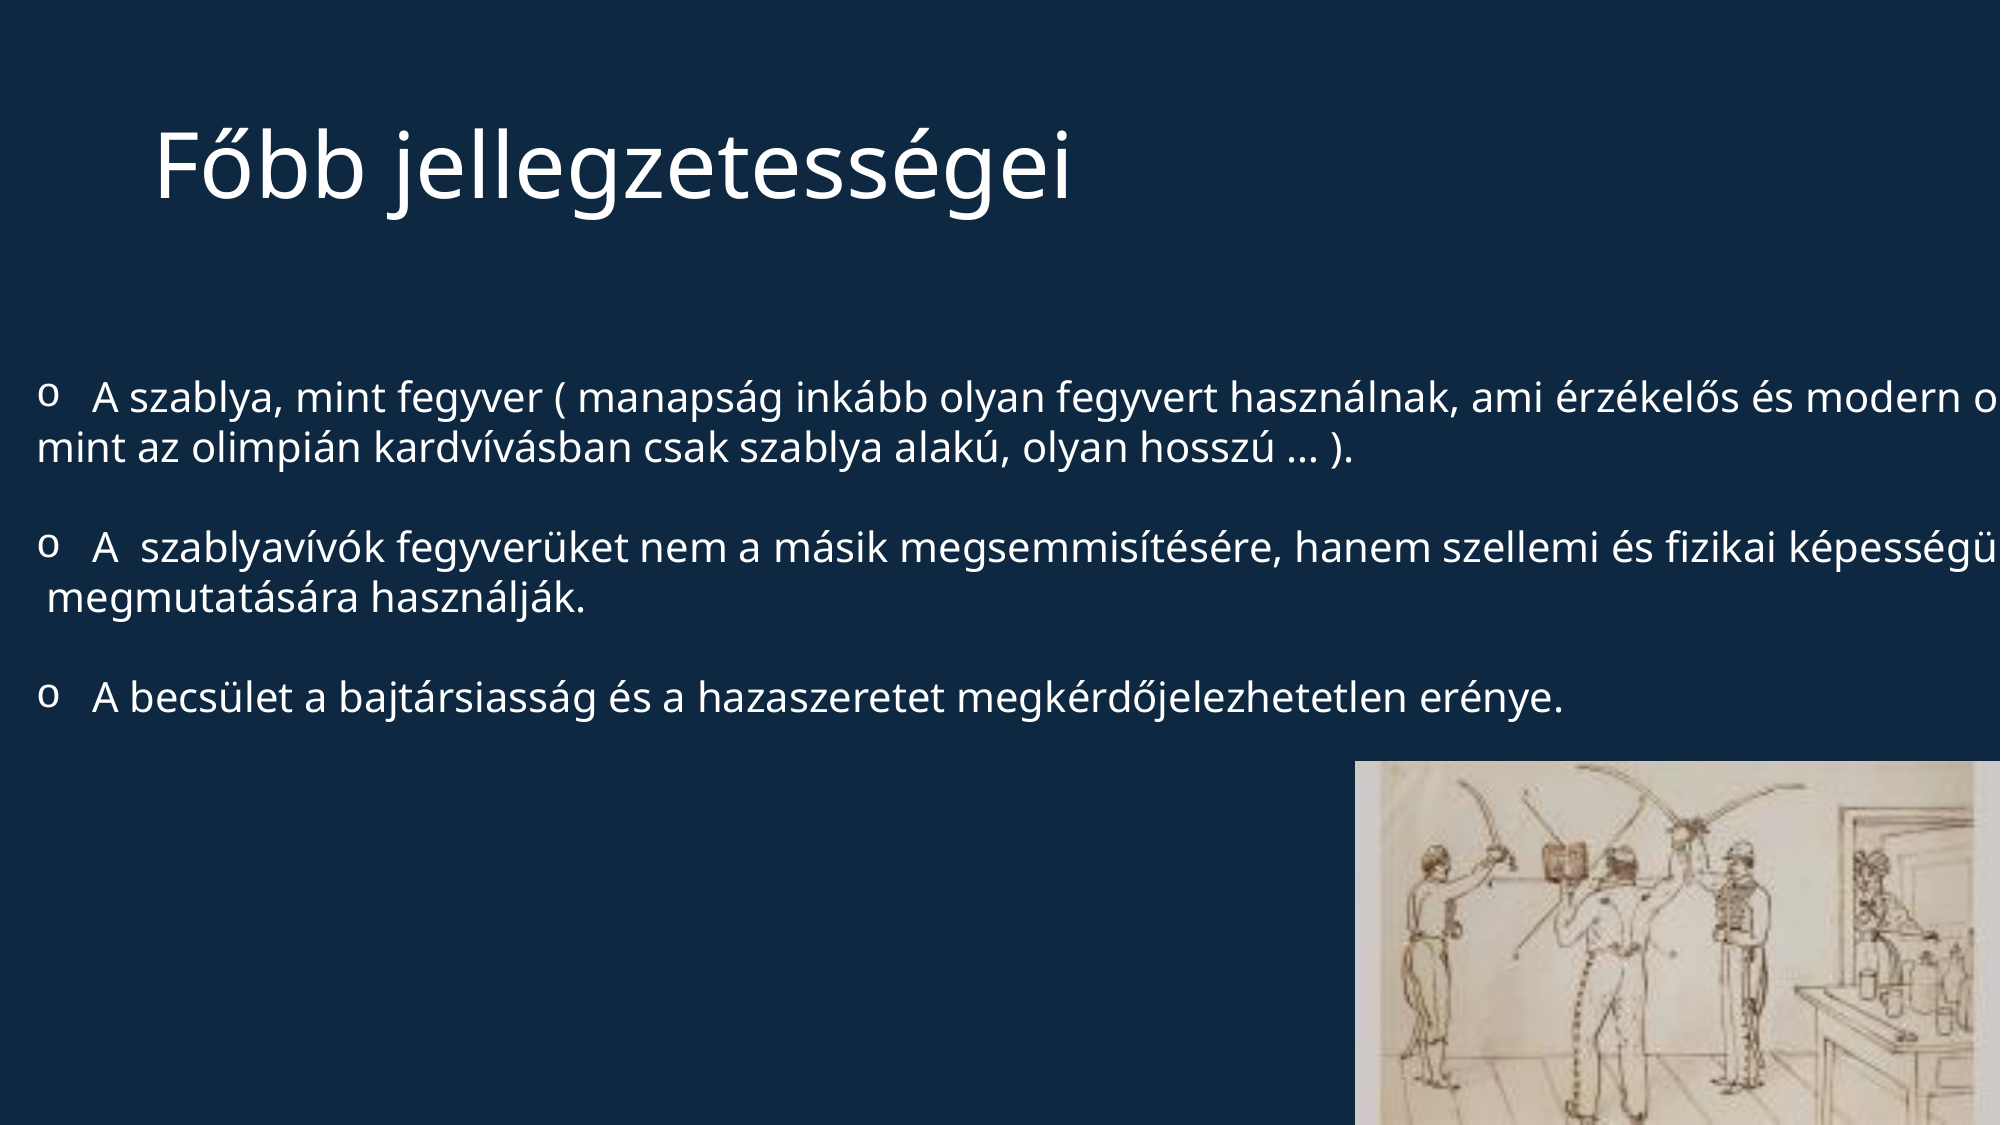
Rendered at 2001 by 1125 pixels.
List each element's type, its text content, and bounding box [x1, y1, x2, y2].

picture [1355, 761, 2000, 1125]
title Főbb jellegzetességei [137, 59, 1863, 278]
text_box A szablya, mint fegyver ( manapság inkább olyan fegyvert használnak, ami érzékelős és modern olyat, mint az olimpián kardvívásban csak szablya alakú, olyan hosszú … ). A szablyavívók fegyverüket nem a másik megsemmisítésére, hanem szellemi és fizikai képességük megmutatására használják. A becsület a bajtársiasság és a hazaszeretet megkérdőjelezhetetlen erénye. [20, 363, 2000, 732]
